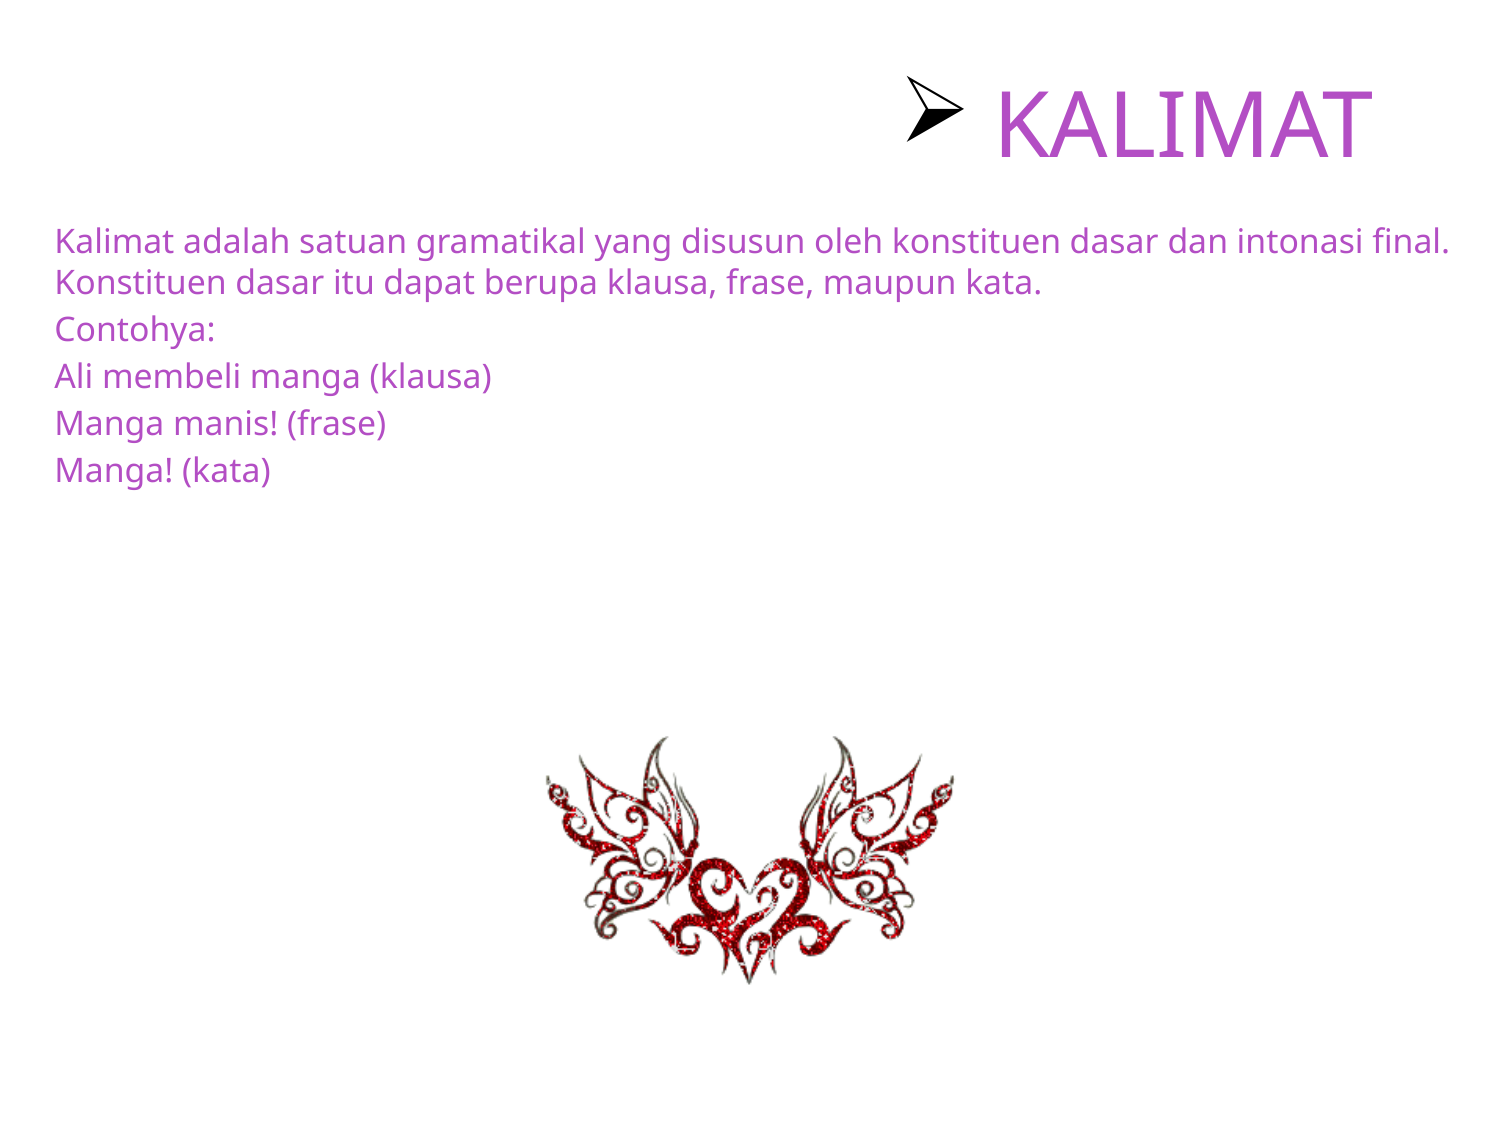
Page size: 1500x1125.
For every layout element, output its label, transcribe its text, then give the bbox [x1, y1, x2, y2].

subtitle Kalimat adalah satuan gramatikal yang disusun oleh konstituen dasar dan intonasi final. Konstituen dasar itu dapat berupa klausa, frase, maupun kata. Contohya: Ali membeli manga (klausa) Manga manis! (frase) Manga! (kata) [39, 212, 1500, 500]
title KALIMAT [774, 0, 1499, 212]
picture [537, 724, 968, 991]
